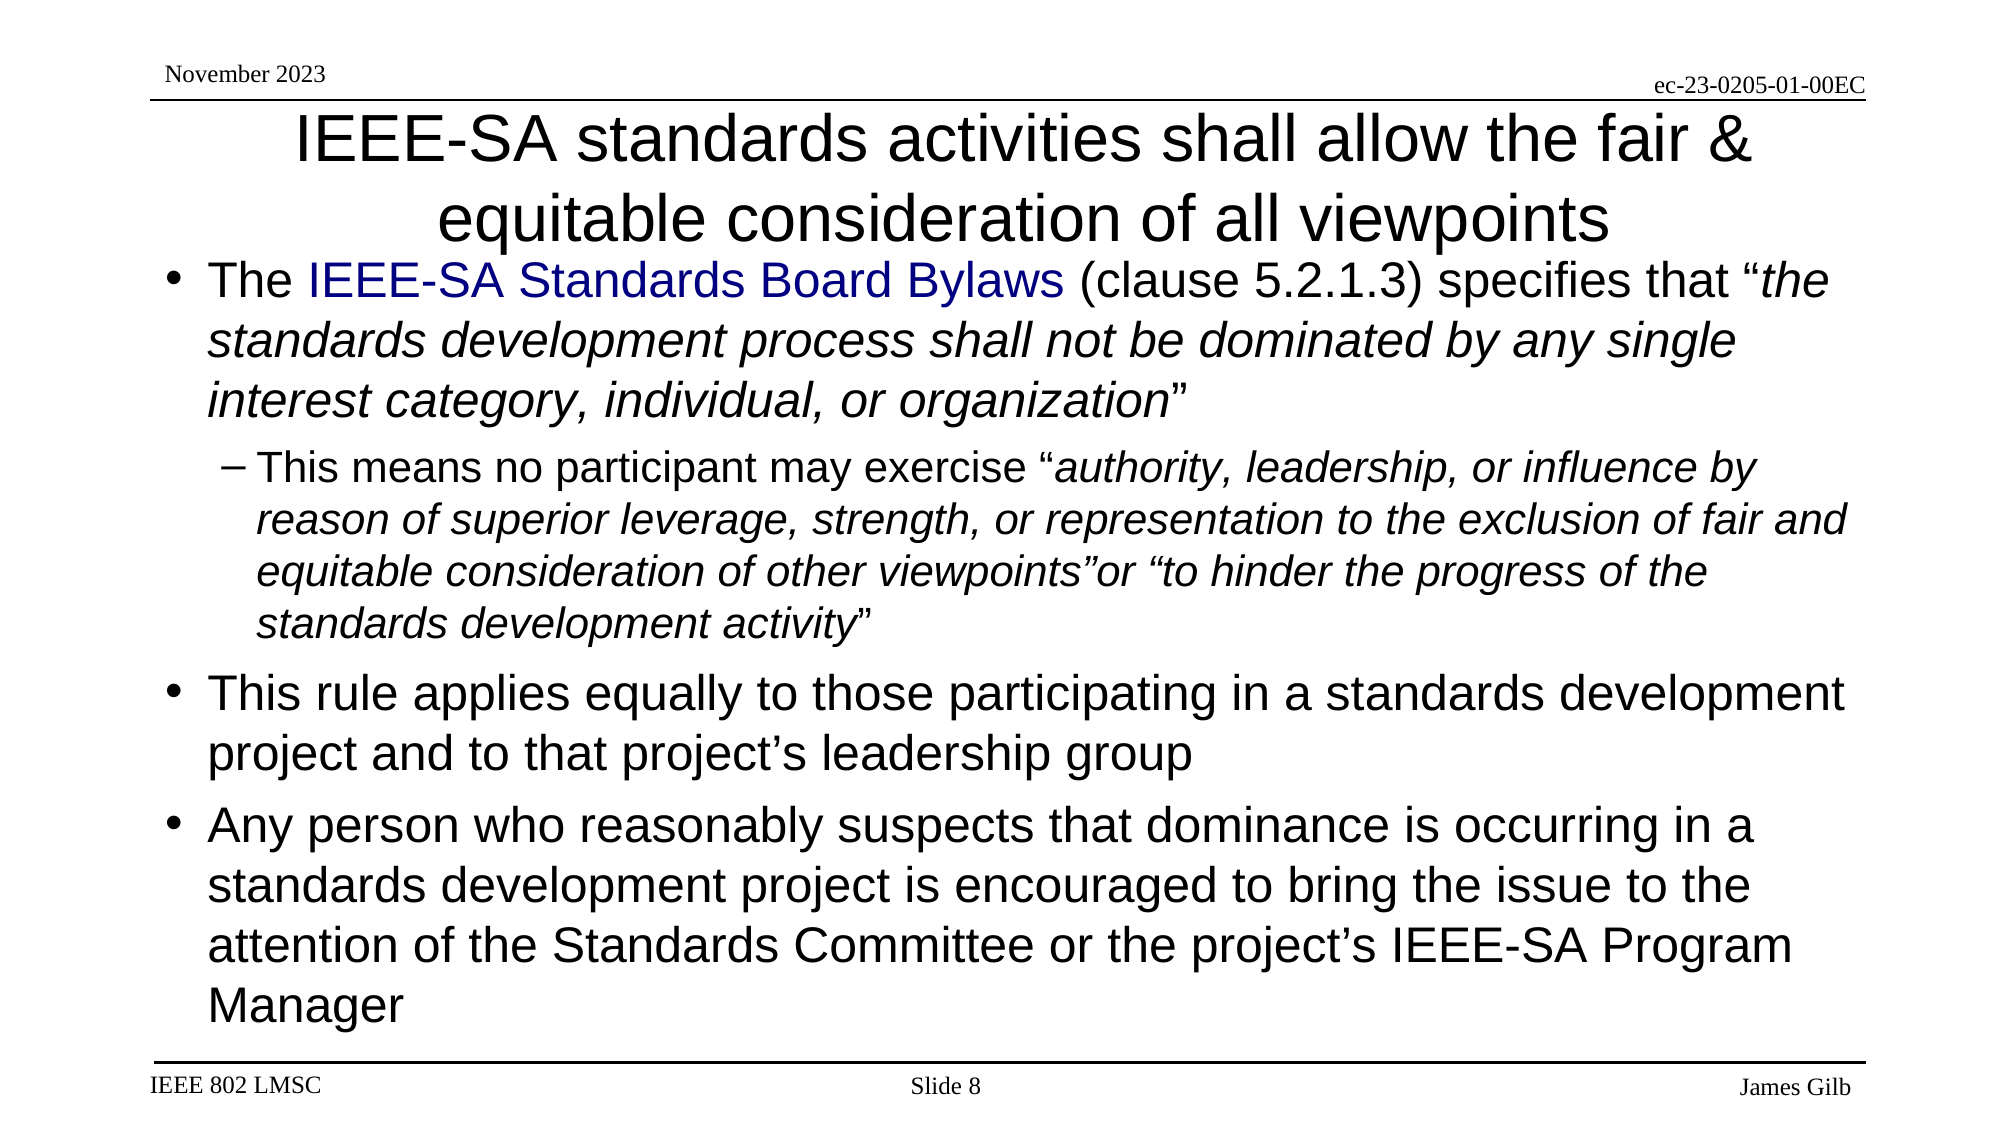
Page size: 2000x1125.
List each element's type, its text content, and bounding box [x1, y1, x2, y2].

list The IEEE-SA Standards Board Bylaws (clause 5.2.1.3) specifies that “the standards development process shall not be dominated by any single interest category, individual, or organization” This means no participant may exercise “authority, leadership, or influence by reason of superior leverage, strength, or representation to the exclusion of fair and equitable consideration of other viewpoints”or “to hinder the progress of the standards development activity” This rule applies equally to those participating in a standards development project and to that project’s leadership group Any person who reasonably suspects that dominance is occurring in a standards development project is encouraged to bring the issue to the attention of the Standards Committee or the project’s IEEE-SA Program Manager [149, 239, 1900, 1051]
title IEEE-SA standards activities shall allow the fair & equitable consideration of all viewpoints [149, 87, 1900, 239]
